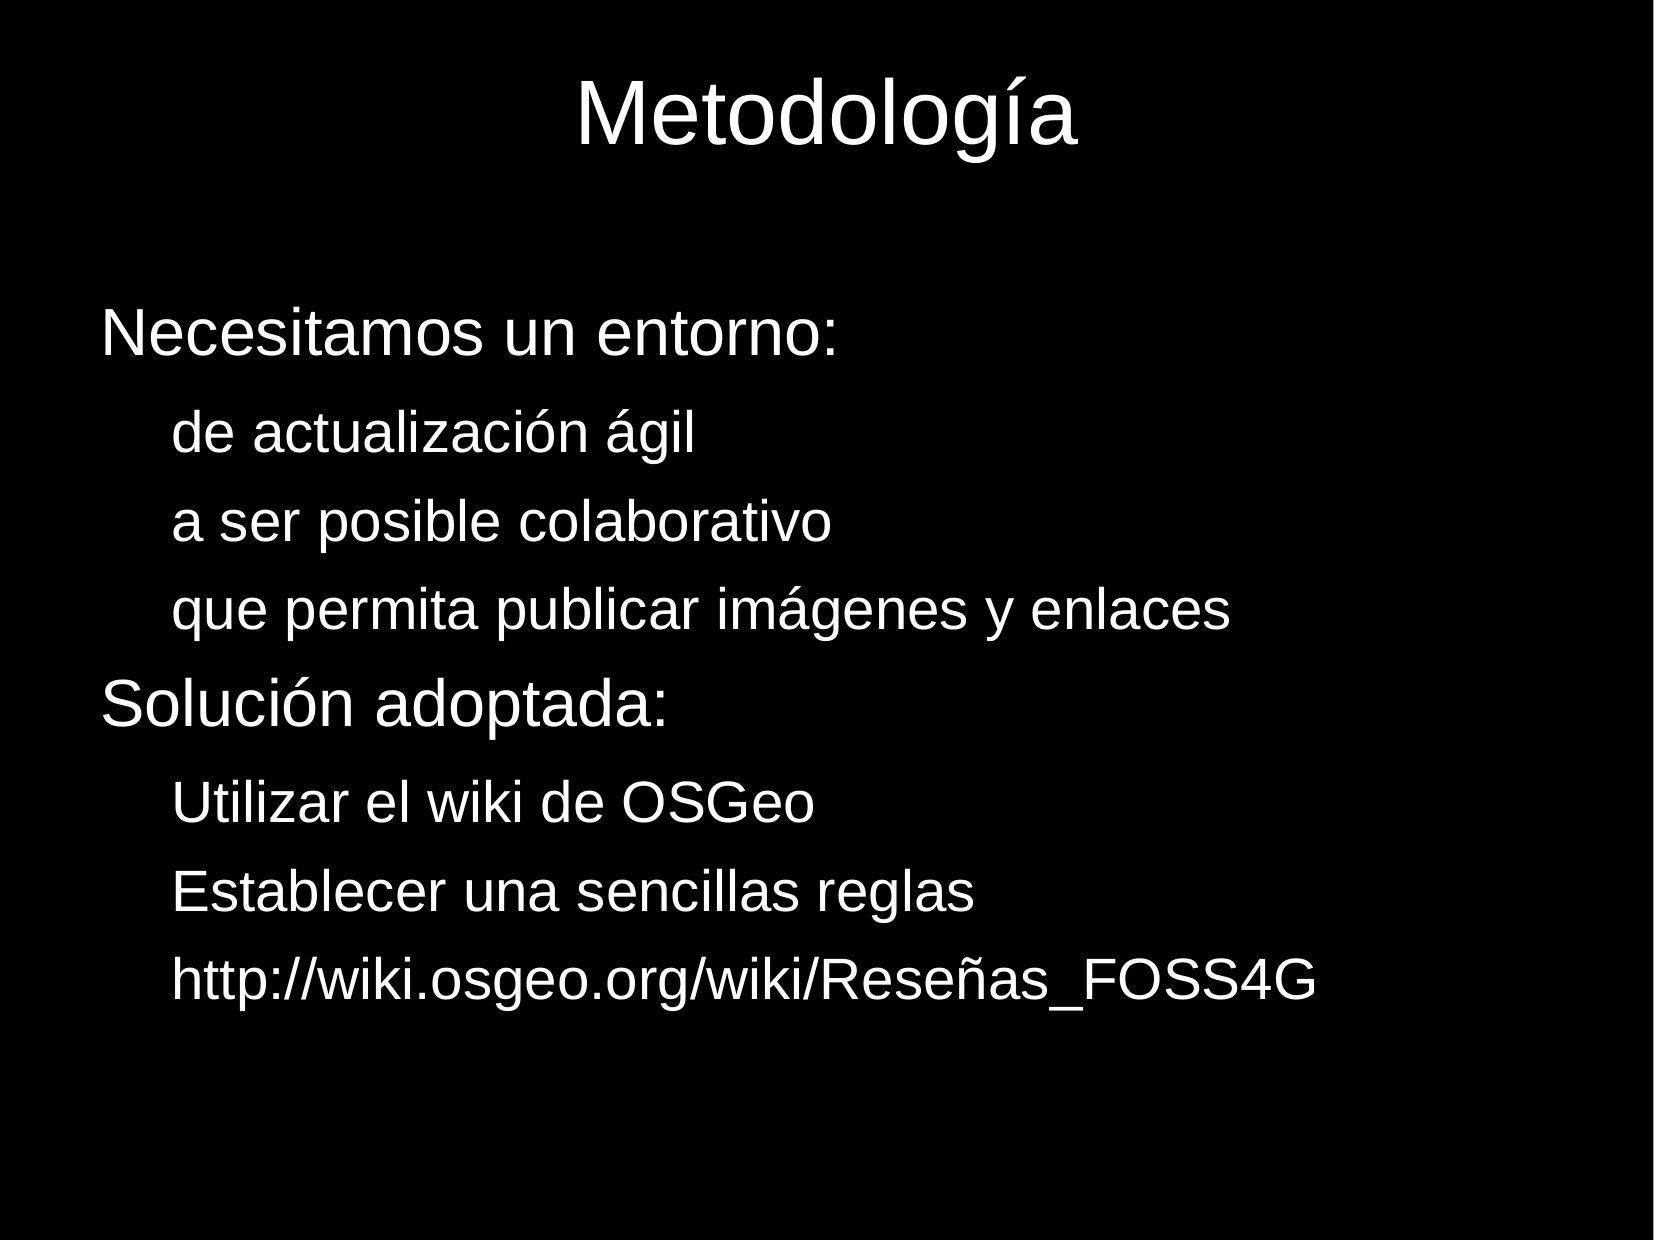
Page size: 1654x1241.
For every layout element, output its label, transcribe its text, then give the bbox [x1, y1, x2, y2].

list Necesitamos un entorno: de actualización ágil a ser posible colaborativo que permita publicar imágenes y enlaces Solución adoptada: Utilizar el wiki de OSGeo Establecer una sencillas reglas http://wiki.osgeo.org/wiki/Reseñas_FOSS4G [82, 295, 1571, 1094]
title Metodología [82, 49, 1571, 178]
